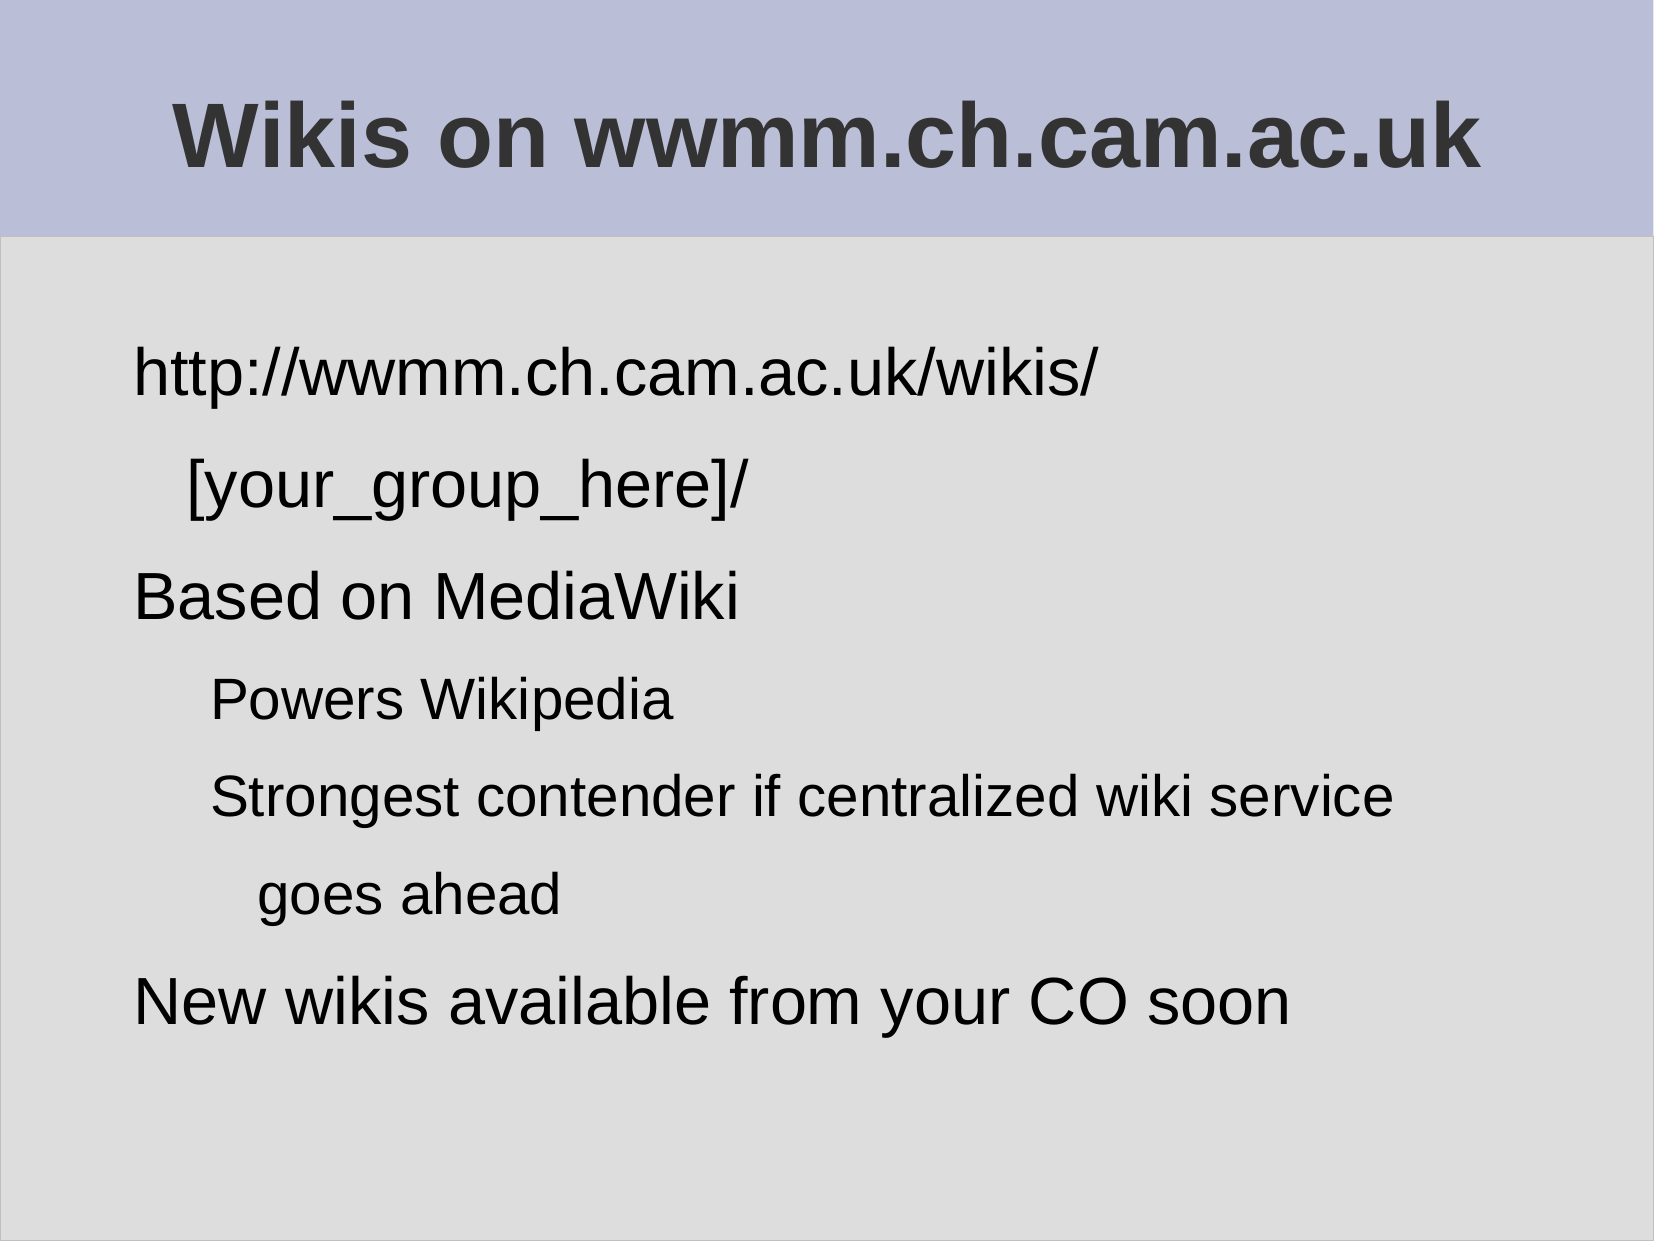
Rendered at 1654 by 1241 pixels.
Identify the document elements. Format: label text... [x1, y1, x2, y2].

title Wikis on wwmm.ch.cam.ac.uk [121, 32, 1534, 240]
list http://wwmm.ch.cam.ac.uk/wikis/[your_group_here]/ Based on MediaWiki Powers Wikipedia Strongest contender if centralized wiki service goes ahead New wikis available from your CO soon [115, 297, 1528, 1079]
